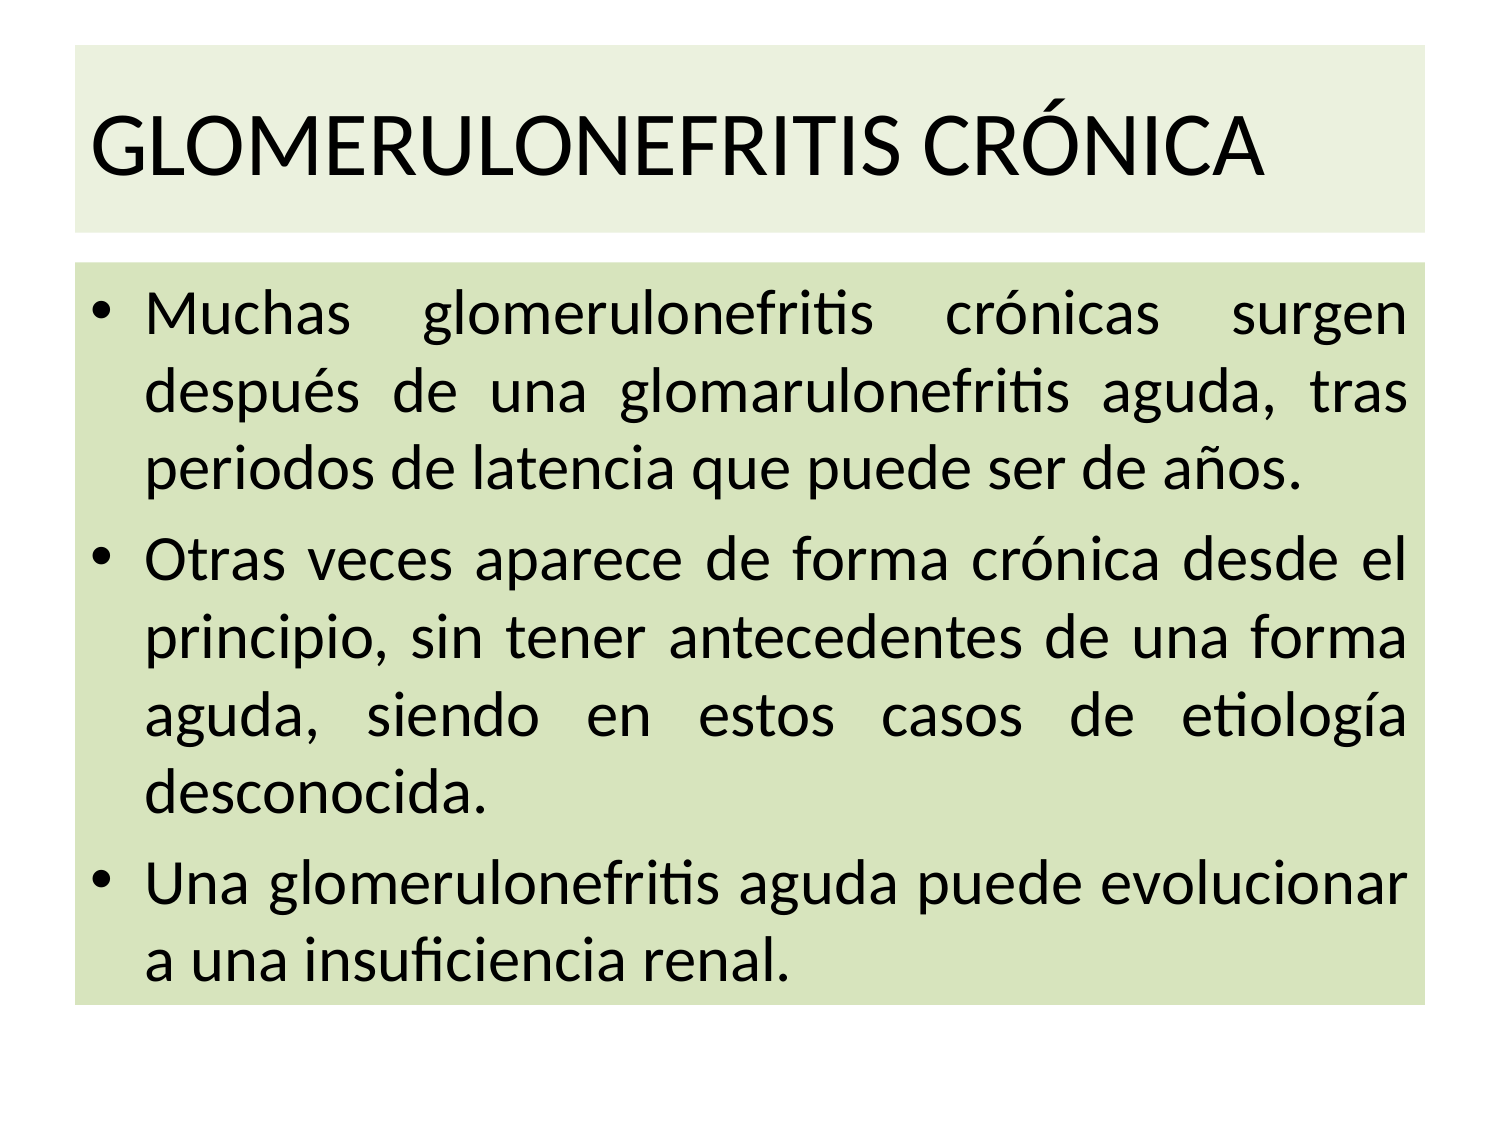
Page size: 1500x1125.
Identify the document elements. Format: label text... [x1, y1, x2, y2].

list Muchas glomerulonefritis crónicas surgen después de una glomarulonefritis aguda, tras periodos de latencia que puede ser de años. Otras veces aparece de forma crónica desde el principio, sin tener antecedentes de una forma aguda, siendo en estos casos de etiología desconocida. Una glomerulonefritis aguda puede evolucionar a una insuficiencia renal. [75, 262, 1425, 1005]
title GLOMERULONEFRITIS CRÓNICA [75, 45, 1425, 233]
